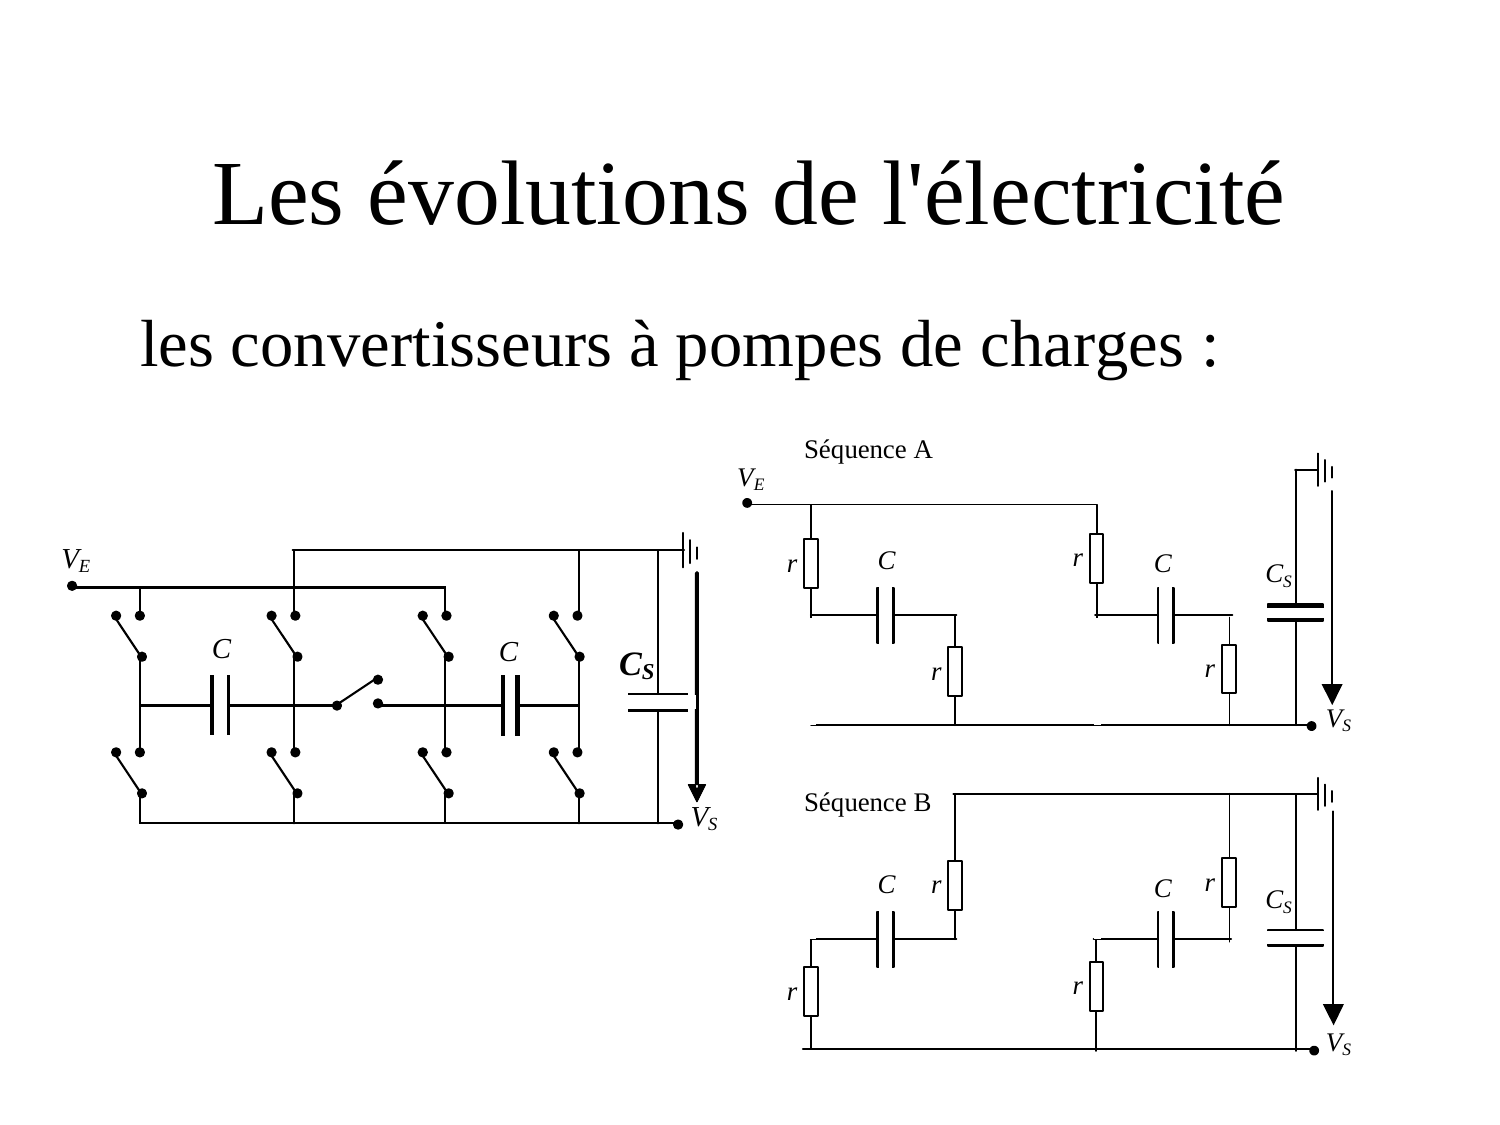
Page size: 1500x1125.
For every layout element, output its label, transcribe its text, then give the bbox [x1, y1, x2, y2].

list les convertisseurs à pompes de charges : [124, 299, 1288, 1026]
title Les évolutions de l'électricité [112, 99, 1388, 288]
picture [62, 500, 726, 837]
picture [737, 412, 1358, 1063]
